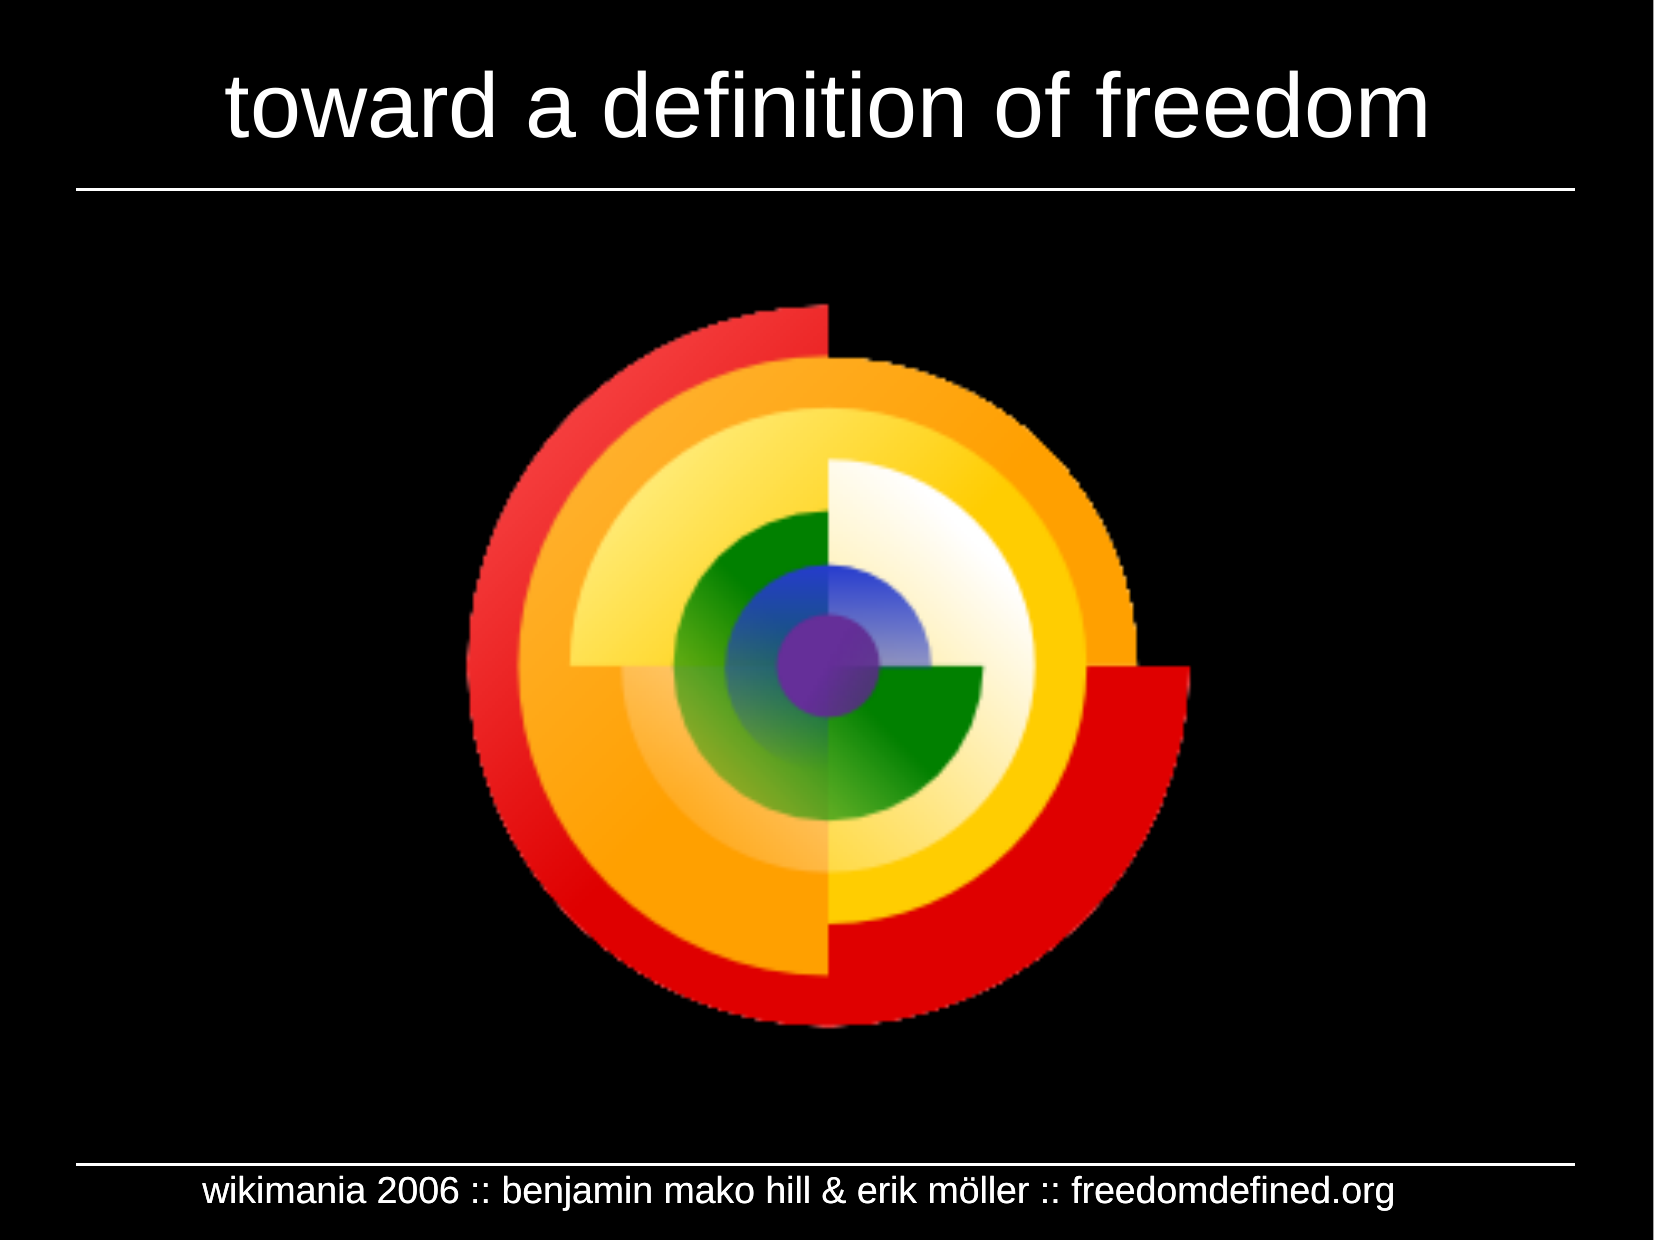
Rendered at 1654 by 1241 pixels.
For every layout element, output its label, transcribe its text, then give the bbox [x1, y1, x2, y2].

text_box wikimania 2006 :: benjamin mako hill & erik möller :: freedomdefined.org [187, 1162, 1411, 1220]
title toward a definition of freedom [85, 37, 1574, 176]
picture [337, 262, 1332, 1056]
